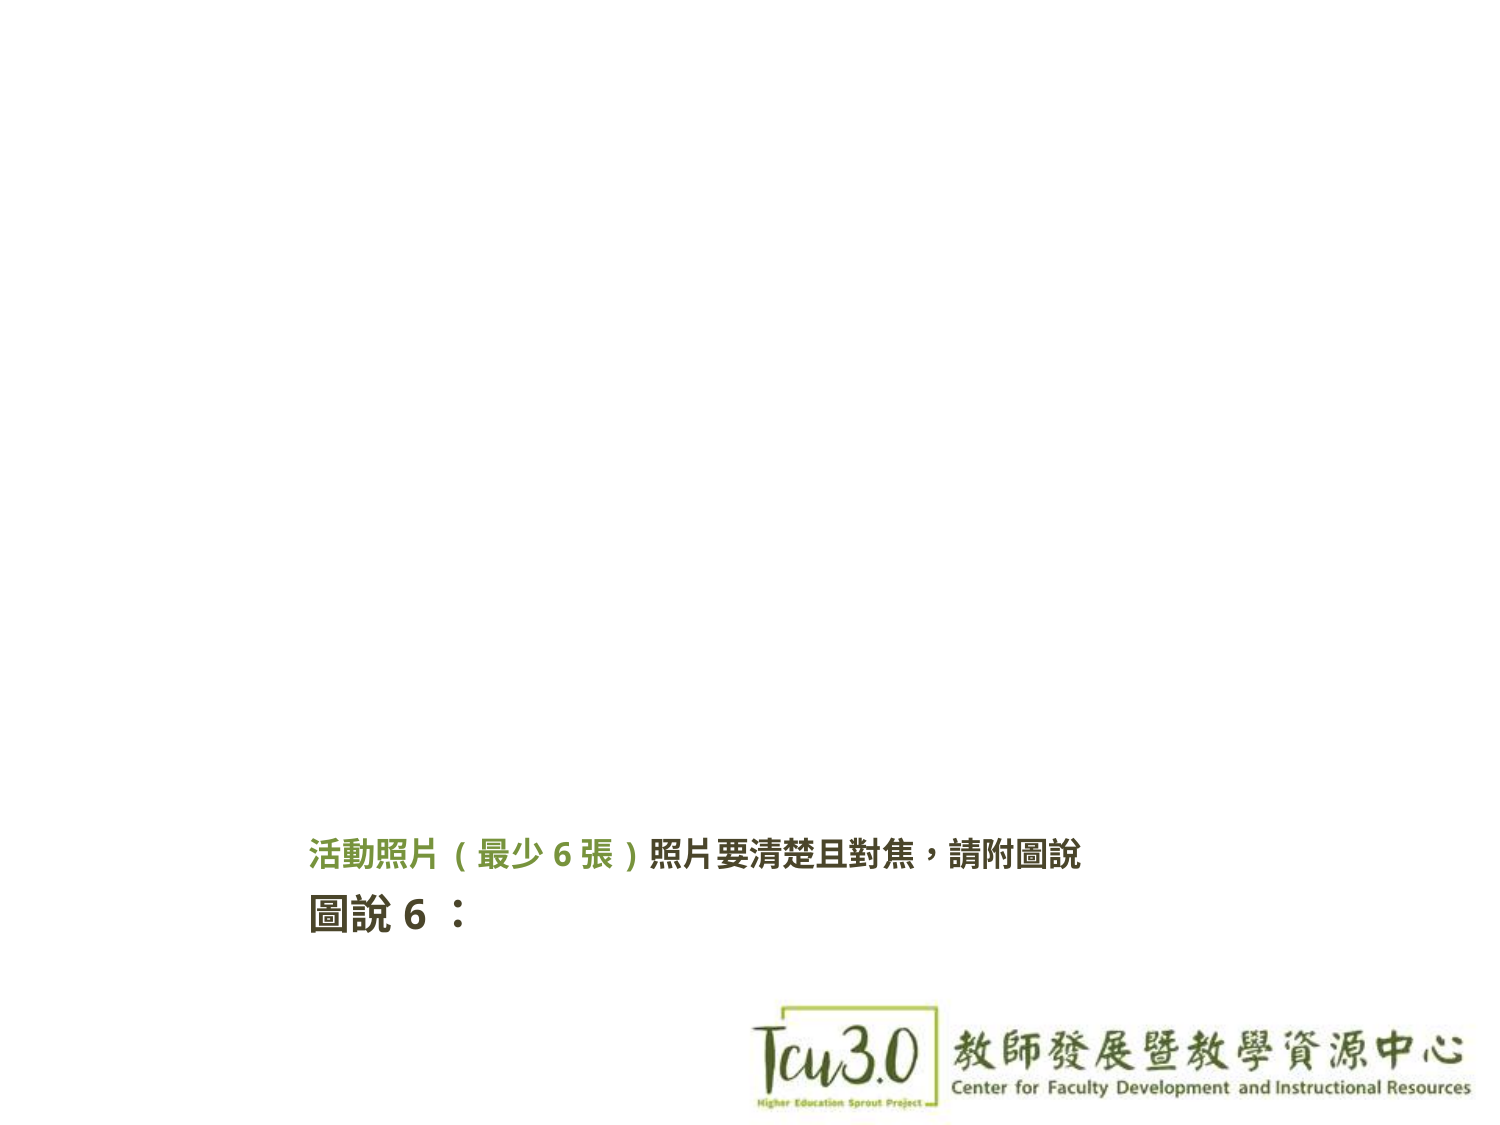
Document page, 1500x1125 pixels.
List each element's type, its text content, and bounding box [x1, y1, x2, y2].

list 圖說6： [294, 880, 1195, 1013]
title 活動照片(最少6張)照片要清楚且對焦，請附圖說 [294, 787, 1195, 880]
